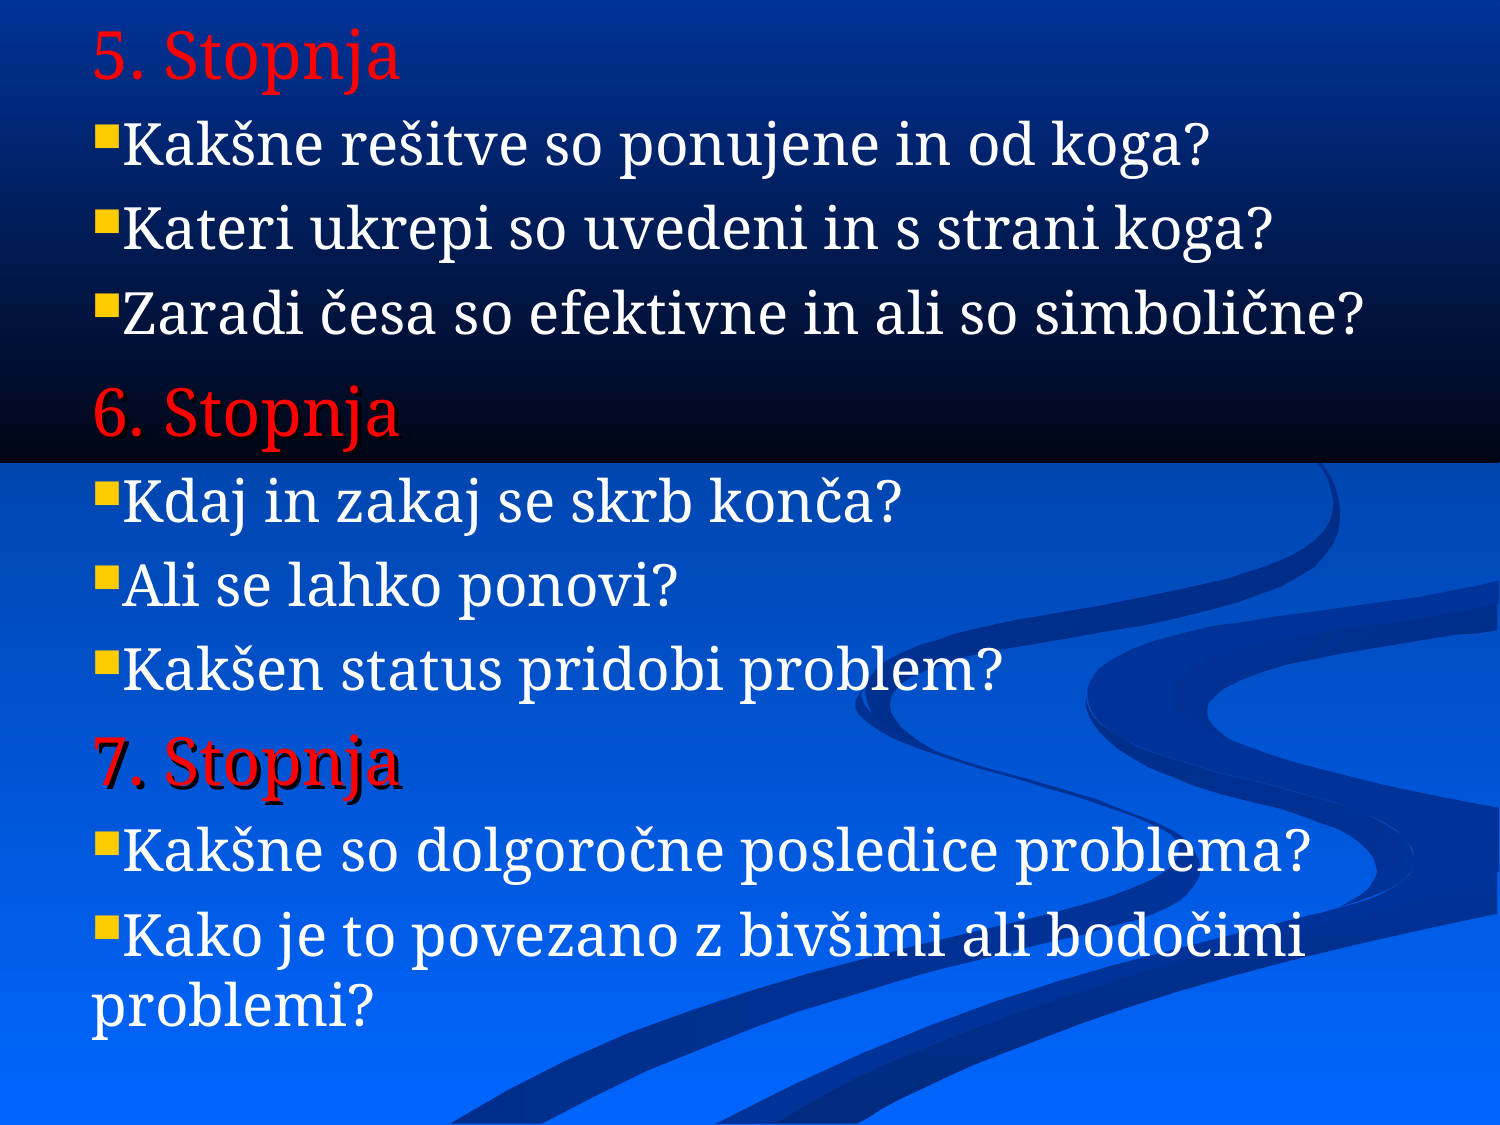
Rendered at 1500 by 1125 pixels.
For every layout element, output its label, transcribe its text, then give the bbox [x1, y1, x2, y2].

list 5. Stopnja Kakšne rešitve so ponujene in od koga? Kateri ukrepi so uvedeni in s strani koga? Zaradi česa so efektivne in ali so simbolične? [76, 5, 1425, 748]
list 6. Stopnja Kdaj in zakaj se skrb konča? Ali se lahko ponovi? Kakšen status pridobi problem? 7. Stopnja Kakšne so dolgoročne posledice problema? Kako je to povezano z bivšimi ali bodočimi problemi? [76, 361, 1424, 1105]
